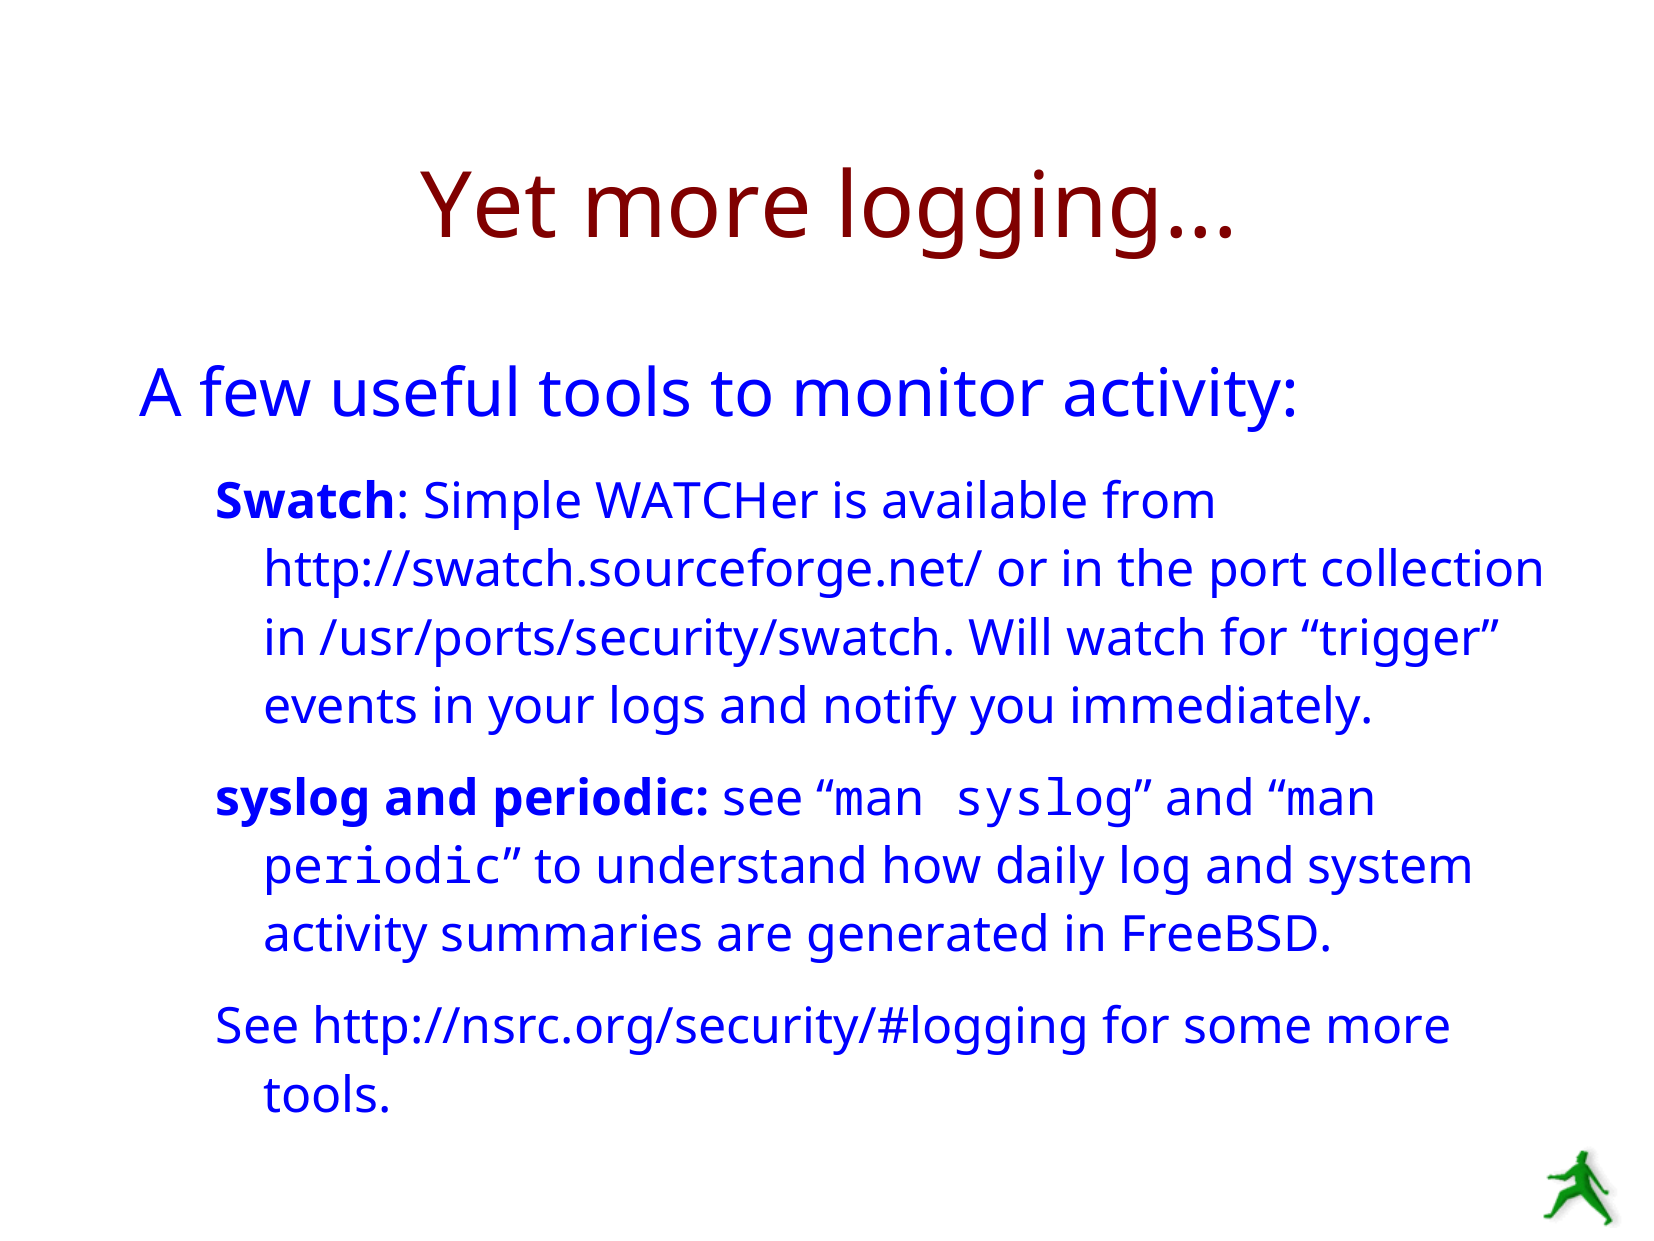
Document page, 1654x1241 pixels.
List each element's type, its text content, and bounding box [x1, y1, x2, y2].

picture [1541, 1135, 1633, 1228]
title Yet more logging... [87, 97, 1572, 316]
list A few useful tools to monitor activity: Swatch: Simple WATCHer is available from http://swatch.sourceforge.net/ or in the port collection in /usr/ports/security/swatch. Will watch for “trigger” events in your logs and notify you immediately. syslog and periodic: see “man syslog” and “man periodic” to understand how daily log and system activity summaries are generated in FreeBSD. See http://nsrc.org/security/#logging for some more tools. [121, 344, 1583, 1215]
